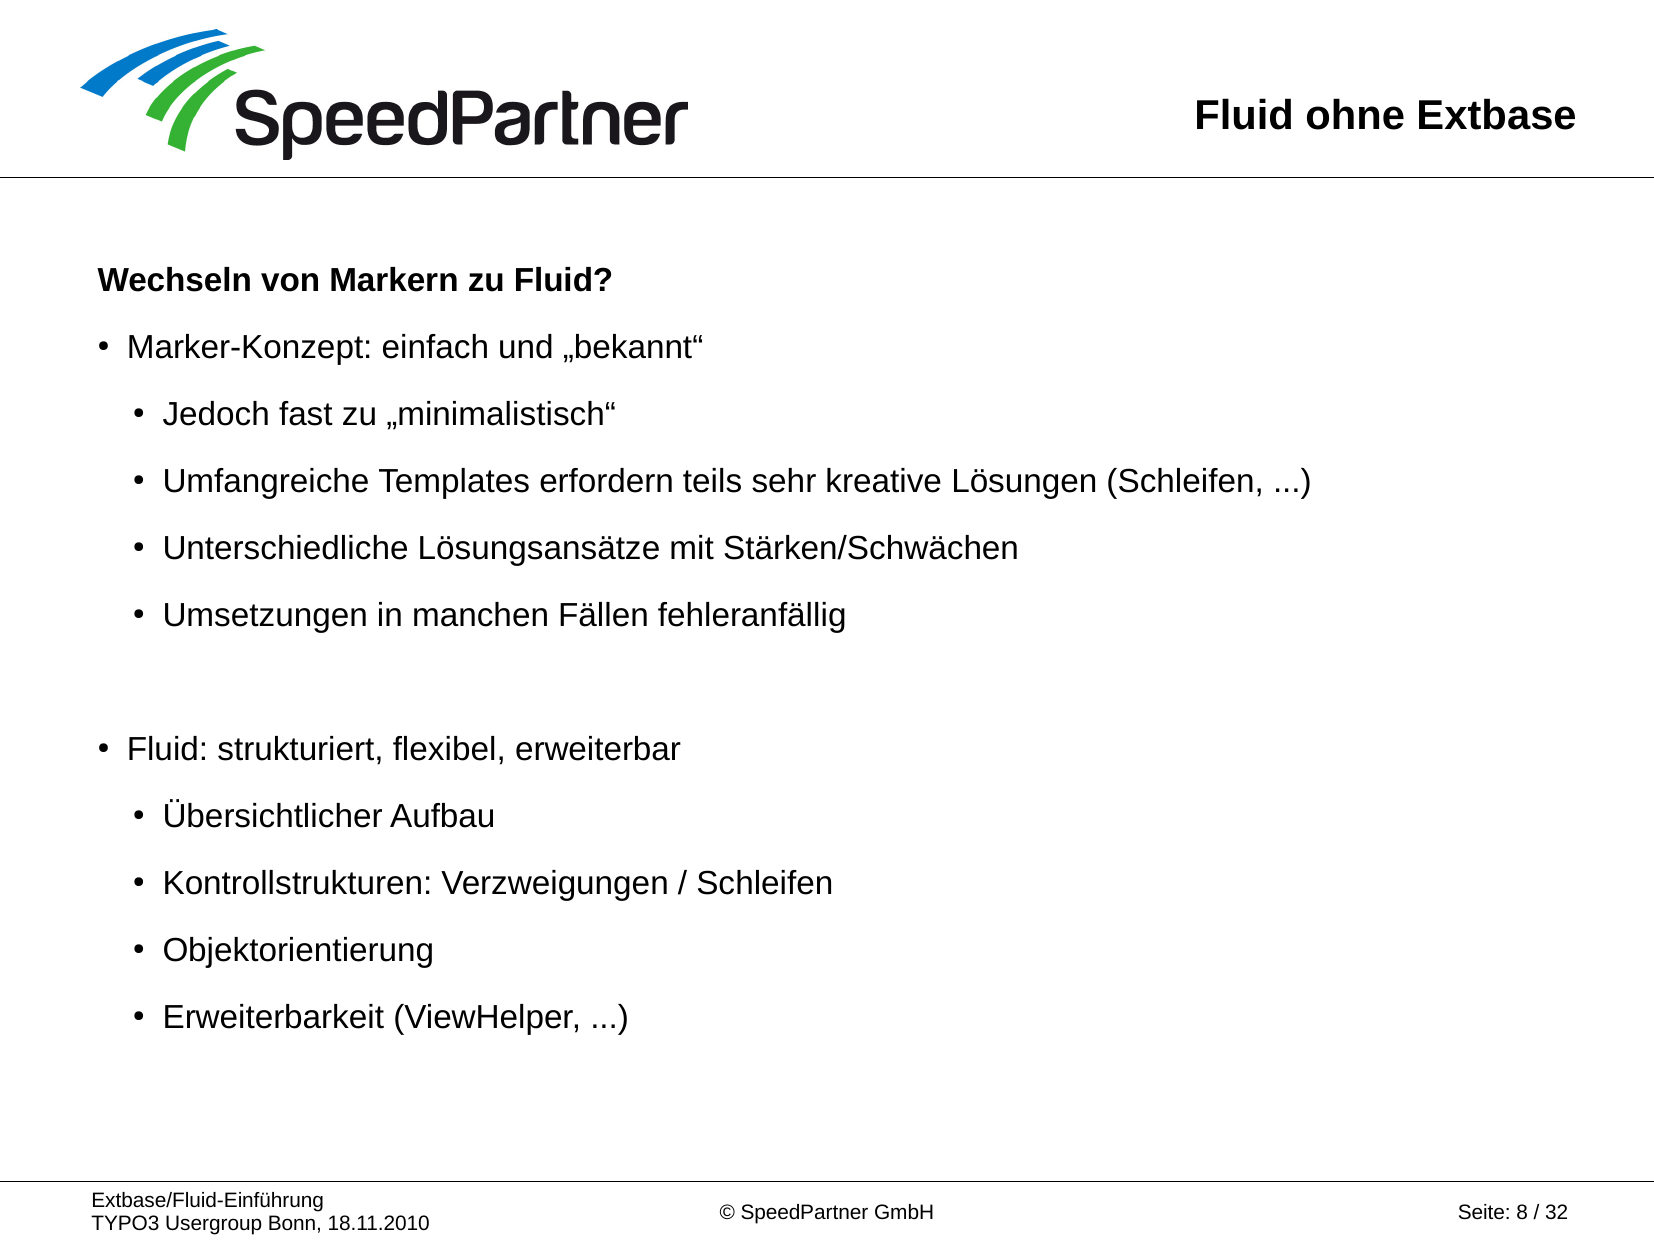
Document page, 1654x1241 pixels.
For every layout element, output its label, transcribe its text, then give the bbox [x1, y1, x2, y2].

title Fluid ohne Extbase [590, 70, 1577, 160]
text_box Wechseln von Markern zu Fluid? Marker-Konzept: einfach und „bekannt“ Jedoch fast zu „minimalistisch“ Umfangreiche Templates erfordern teils sehr kreative Lösungen (Schleifen, ...) Unterschiedliche Lösungsansätze mit Stärken/Schwächen Umsetzungen in manchen Fällen fehleranfällig Fluid: strukturiert, flexibel, erweiterbar Übersichtlicher Aufbau Kontrollstrukturen: Verzweigungen / Schleifen Objektorientierung Erweiterbarkeit (ViewHelper, ...) [82, 253, 1565, 1151]
picture [80, 29, 688, 160]
